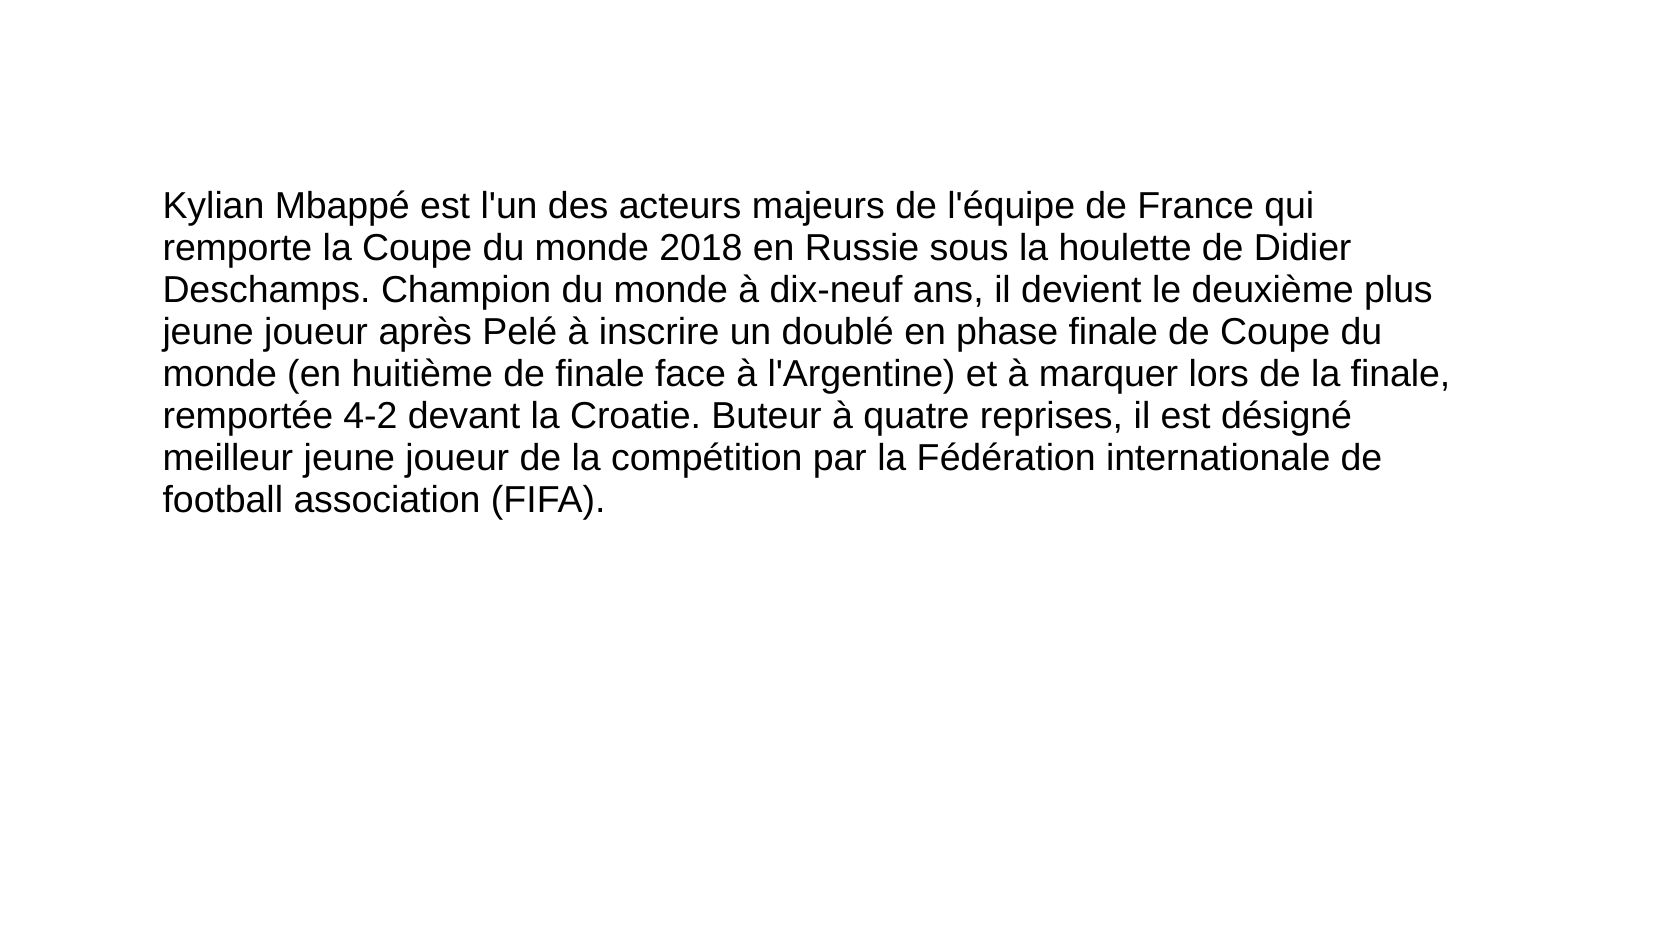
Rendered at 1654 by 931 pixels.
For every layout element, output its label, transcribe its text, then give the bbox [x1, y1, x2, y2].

text_box Kylian Mbappé est l'un des acteurs majeurs de l'équipe de France qui remporte la Coupe du monde 2018 en Russie sous la houlette de Didier Deschamps. Champion du monde à dix-neuf ans, il devient le deuxième plus jeune joueur après Pelé à inscrire un doublé en phase finale de Coupe du monde (en huitième de finale face à l'Argentine) et à marquer lors de la finale, remportée 4-2 devant la Croatie. Buteur à quatre reprises, il est désigné meilleur jeune joueur de la compétition par la Fédération internationale de football association (FIFA). [147, 177, 1490, 725]
